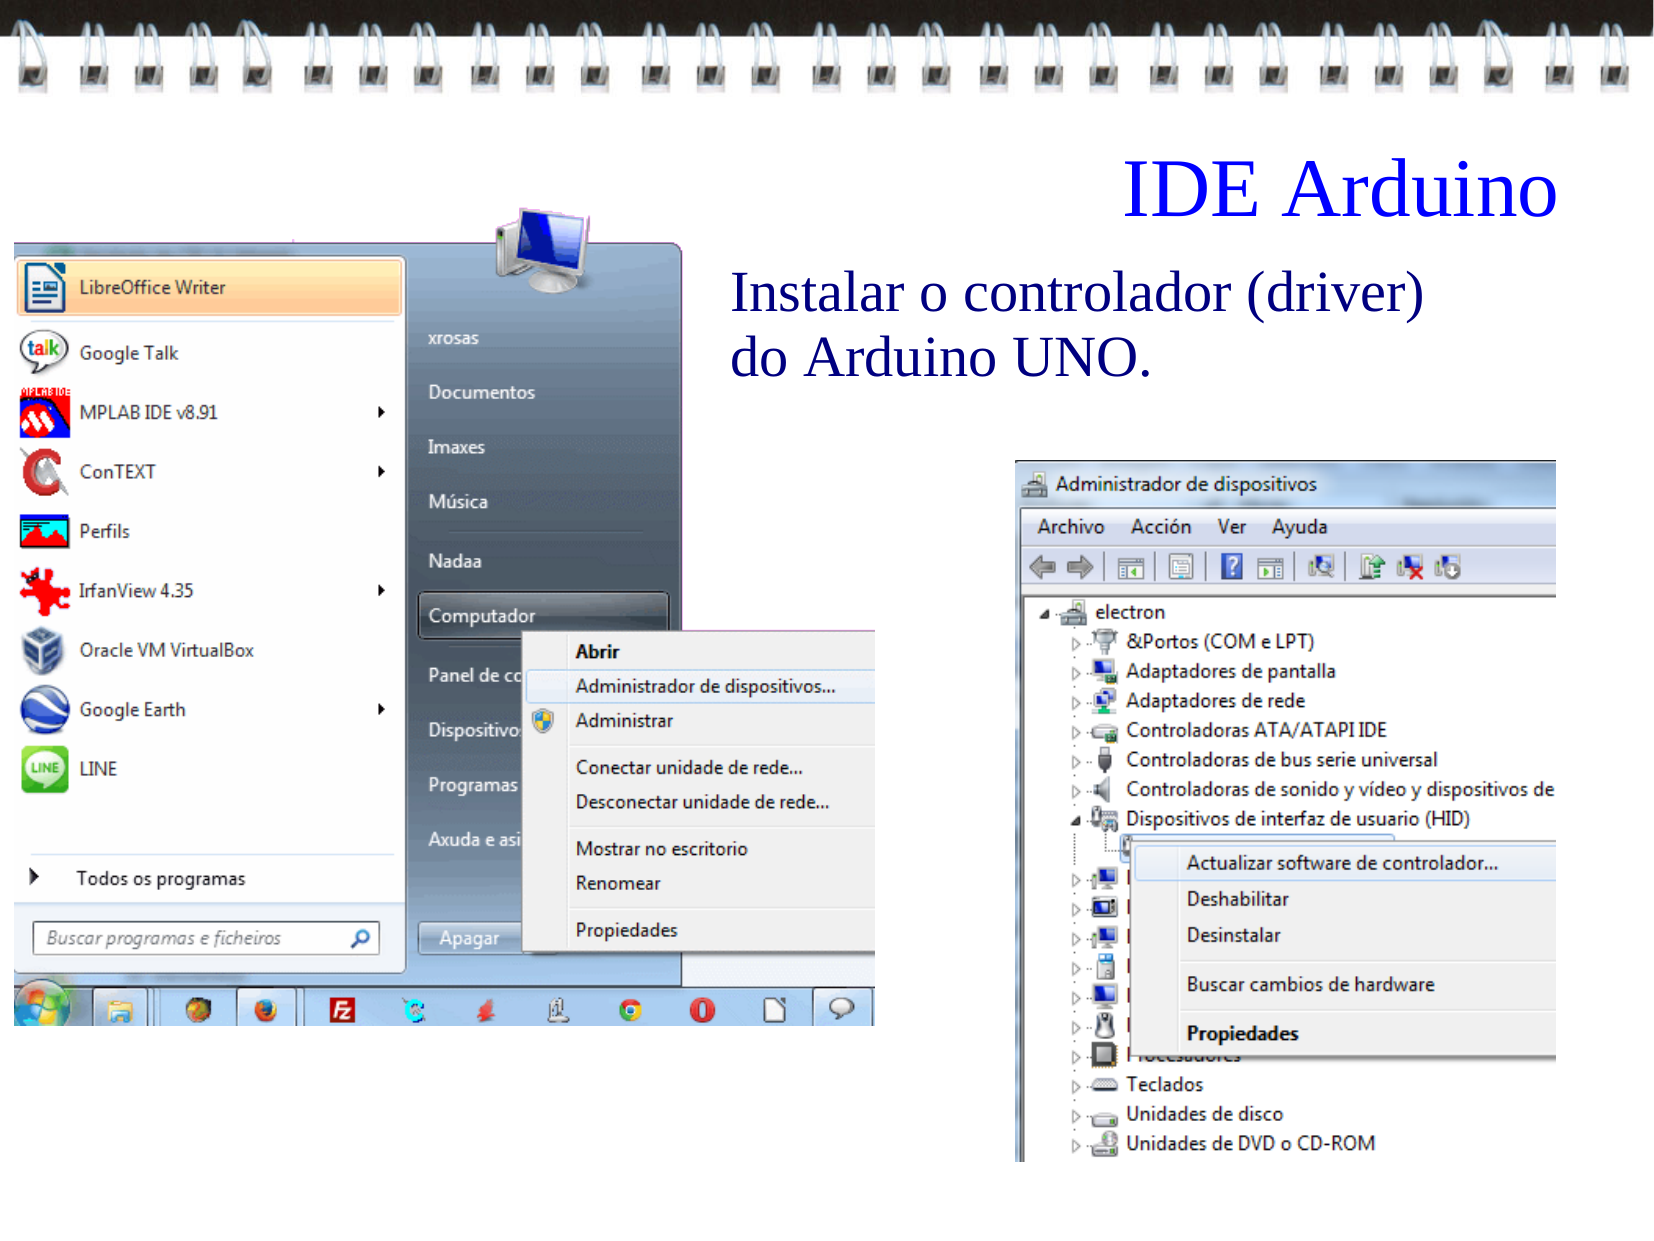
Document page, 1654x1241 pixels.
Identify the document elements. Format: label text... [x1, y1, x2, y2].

picture [1015, 460, 1556, 1162]
picture [14, 177, 875, 1026]
text_box Instalar o controlador (driver) do Arduino UNO. [730, 259, 1453, 453]
picture [0, 0, 1654, 156]
text_box IDE Arduino [993, 119, 1654, 332]
